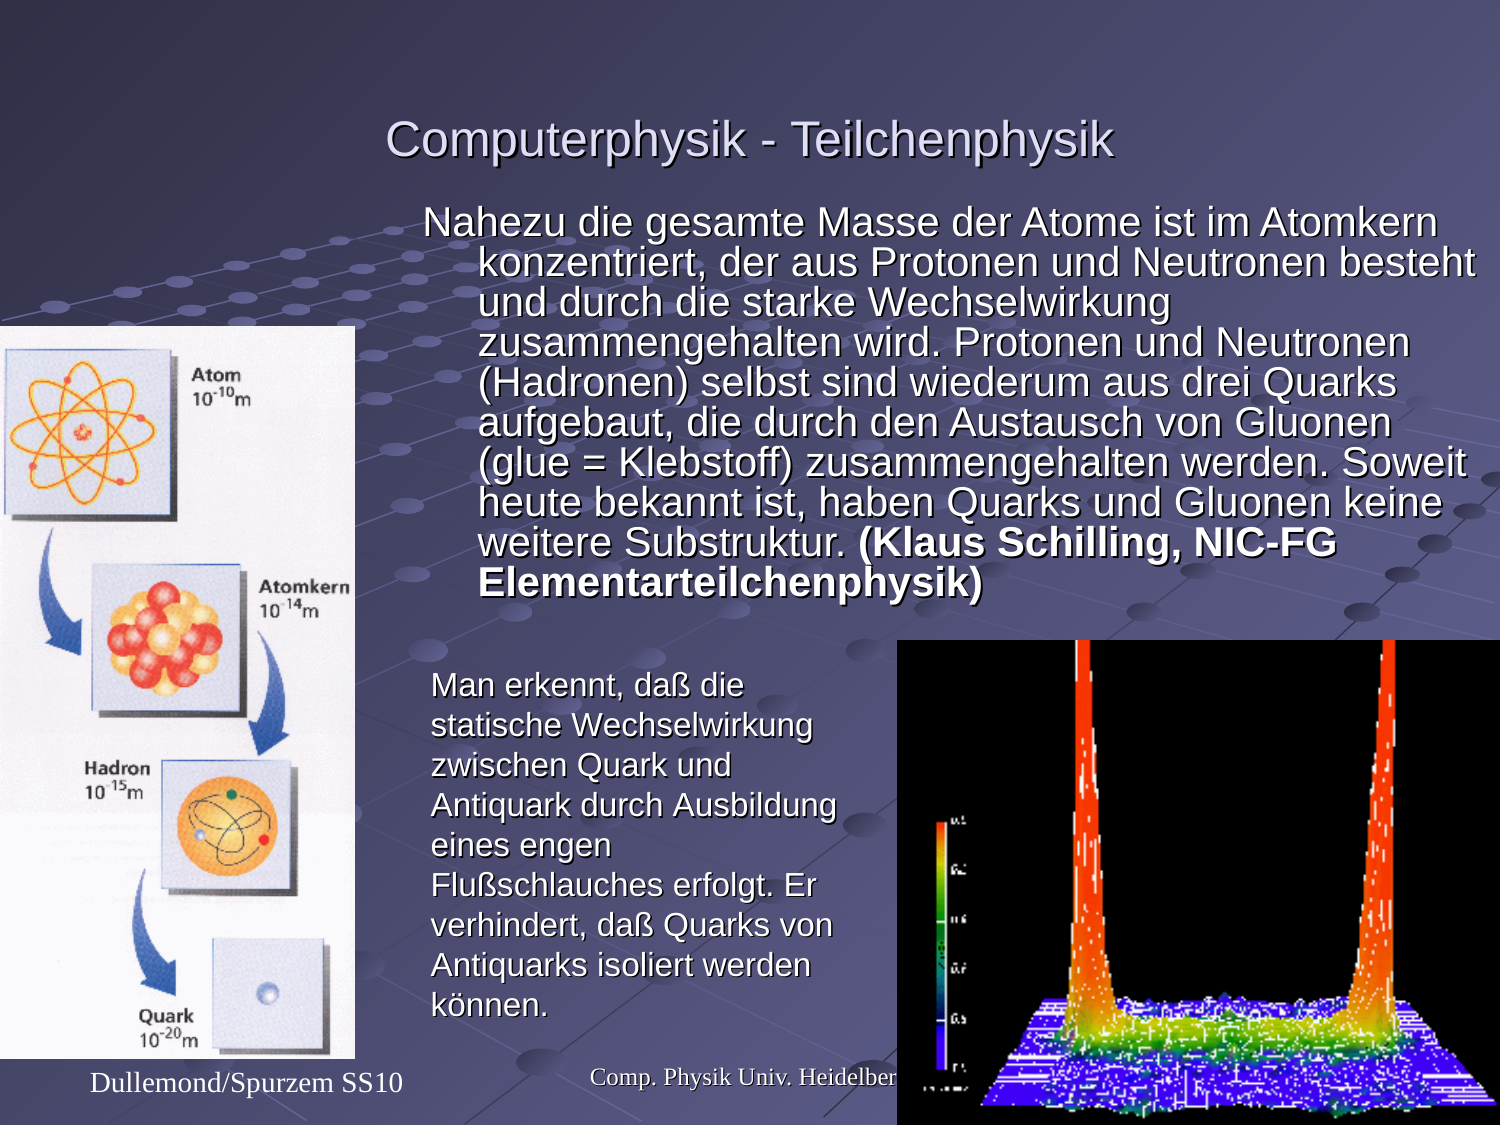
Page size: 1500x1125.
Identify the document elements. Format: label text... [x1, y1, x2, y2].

picture [897, 640, 1500, 1125]
picture [0, 326, 355, 1059]
list Nahezu die gesamte Masse der Atome ist im Atomkern konzentriert, der aus Protonen und Neutronen besteht und durch die starke Wechselwirkung zusammengehalten wird. Protonen und Neutronen (Hadronen) selbst sind wiederum aus drei Quarks aufgebaut, die durch den Austausch von Gluonen (glue = Klebstoff) zusammengehalten werden. Soweit heute bekannt ist, haben Quarks und Gluonen keine weitere Substruktur. (Klaus Schilling, NIC-FG Elementarteilchenphysik)‏ [407, 196, 1500, 634]
text_box Man erkennt, daß die statische Wechselwirkung zwischen Quark und Antiquark durch Ausbildung eines engen Flußschlauches erfolgt. Er verhindert, daß Quarks von Antiquarks isoliert werden können. [415, 655, 857, 1031]
title Computerphysik - Teilchenphysik [75, 45, 1426, 233]
